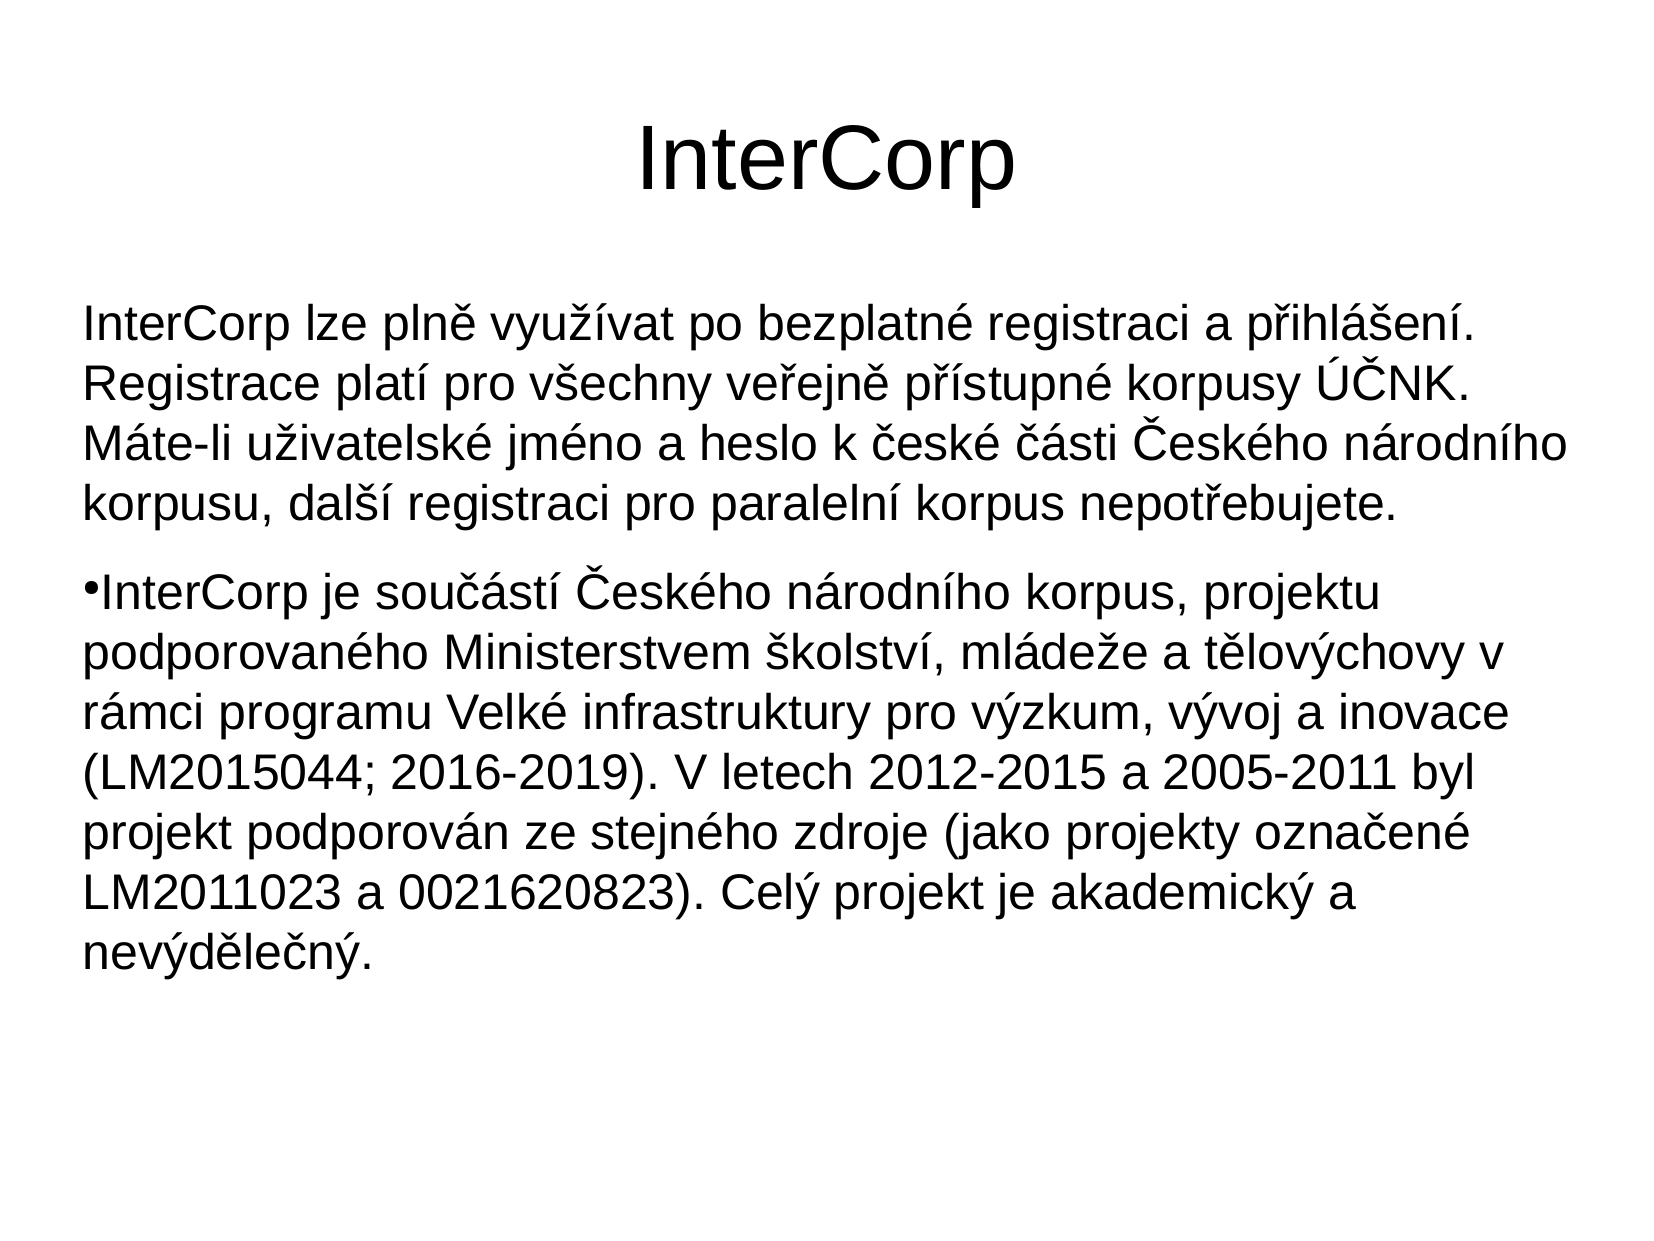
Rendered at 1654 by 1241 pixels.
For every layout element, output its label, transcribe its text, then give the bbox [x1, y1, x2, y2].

title InterCorp [82, 49, 1571, 257]
list InterCorp lze plně využívat po bezplatné registraci a přihlášení. Registrace platí pro všechny veřejně přístupné korpusy ÚČNK. Máte-li uživatelské jméno a heslo k české části Českého národního korpusu, další registraci pro paralelní korpus nepotřebujete. InterCorp je součástí Českého národního korpus, projektu podporovaného Ministerstvem školství, mládeže a tělovýchovy v rámci programu Velké infrastruktury pro výzkum, vývoj a inovace (LM2015044; 2016-2019). V letech 2012-2015 a 2005-2011 byl projekt podporován ze stejného zdroje (jako projekty označené LM2011023 a 0021620823). Celý projekt je akademický a nevýdělečný. [82, 290, 1571, 1010]
